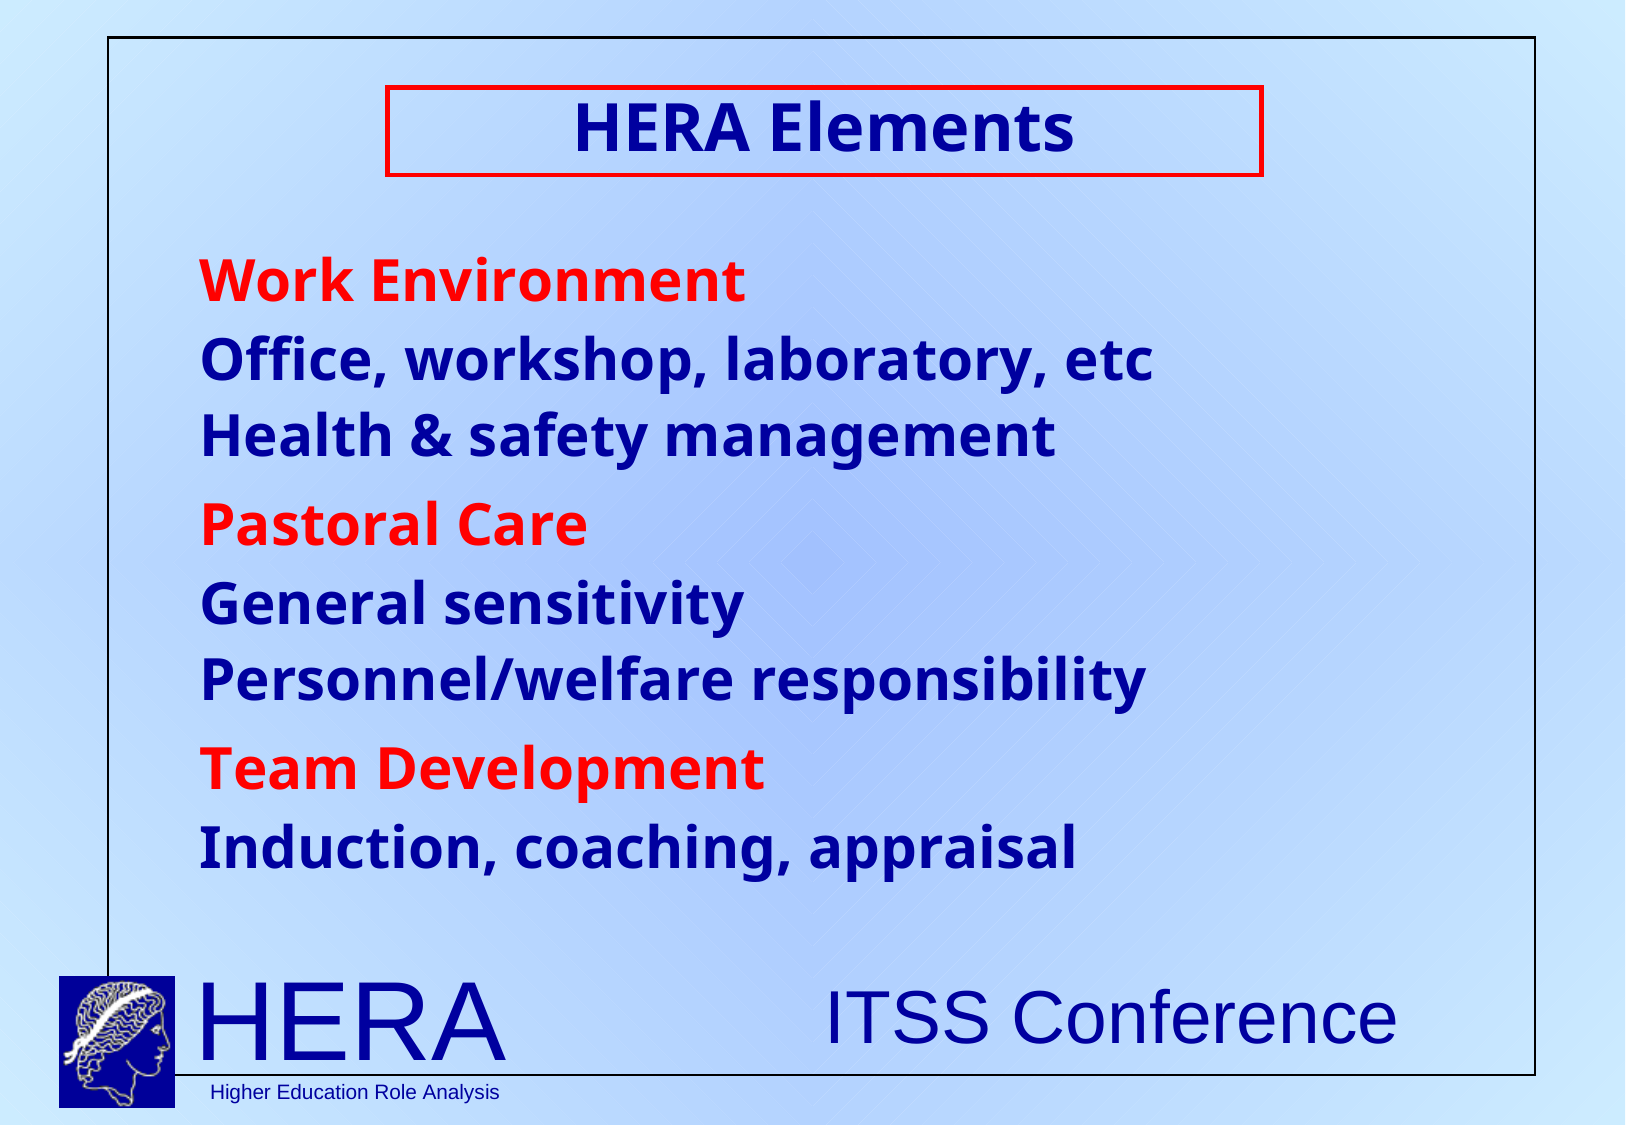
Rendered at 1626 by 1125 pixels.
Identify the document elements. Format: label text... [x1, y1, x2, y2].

text_box HERA Elements [387, 87, 1262, 175]
picture [59, 976, 175, 1108]
text_box Work Environment Office, workshop, laboratory, etc Health & safety management Pastoral Care General sensitivity Personnel/welfare responsibility Team Development Induction, coaching, appraisal [137, 249, 1413, 885]
